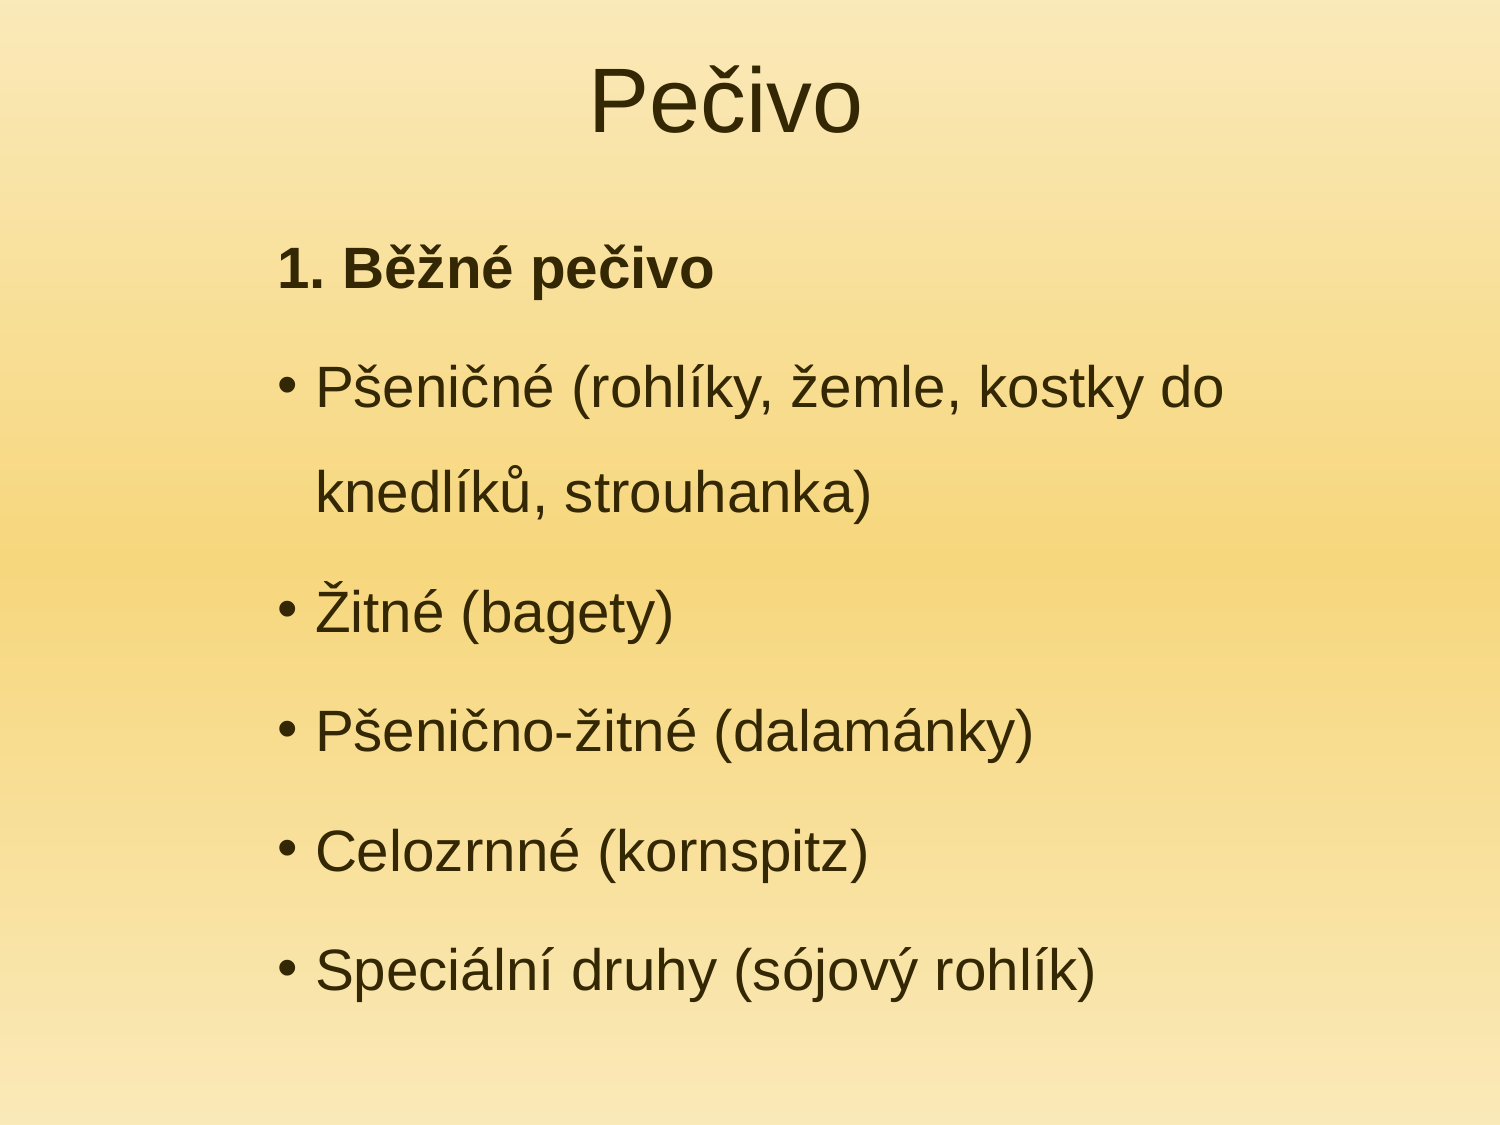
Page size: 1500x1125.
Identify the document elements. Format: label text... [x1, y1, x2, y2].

title Pečivo [88, 32, 1364, 158]
list 1. Běžné pečivo Pšeničné (rohlíky, žemle, kostky do knedlíků, strouhanka) Žitné (bagety) Pšenično-žitné (dalamánky) Celozrnné (kornspitz) Speciální druhy (sójový rohlík) [112, 187, 1388, 1079]
